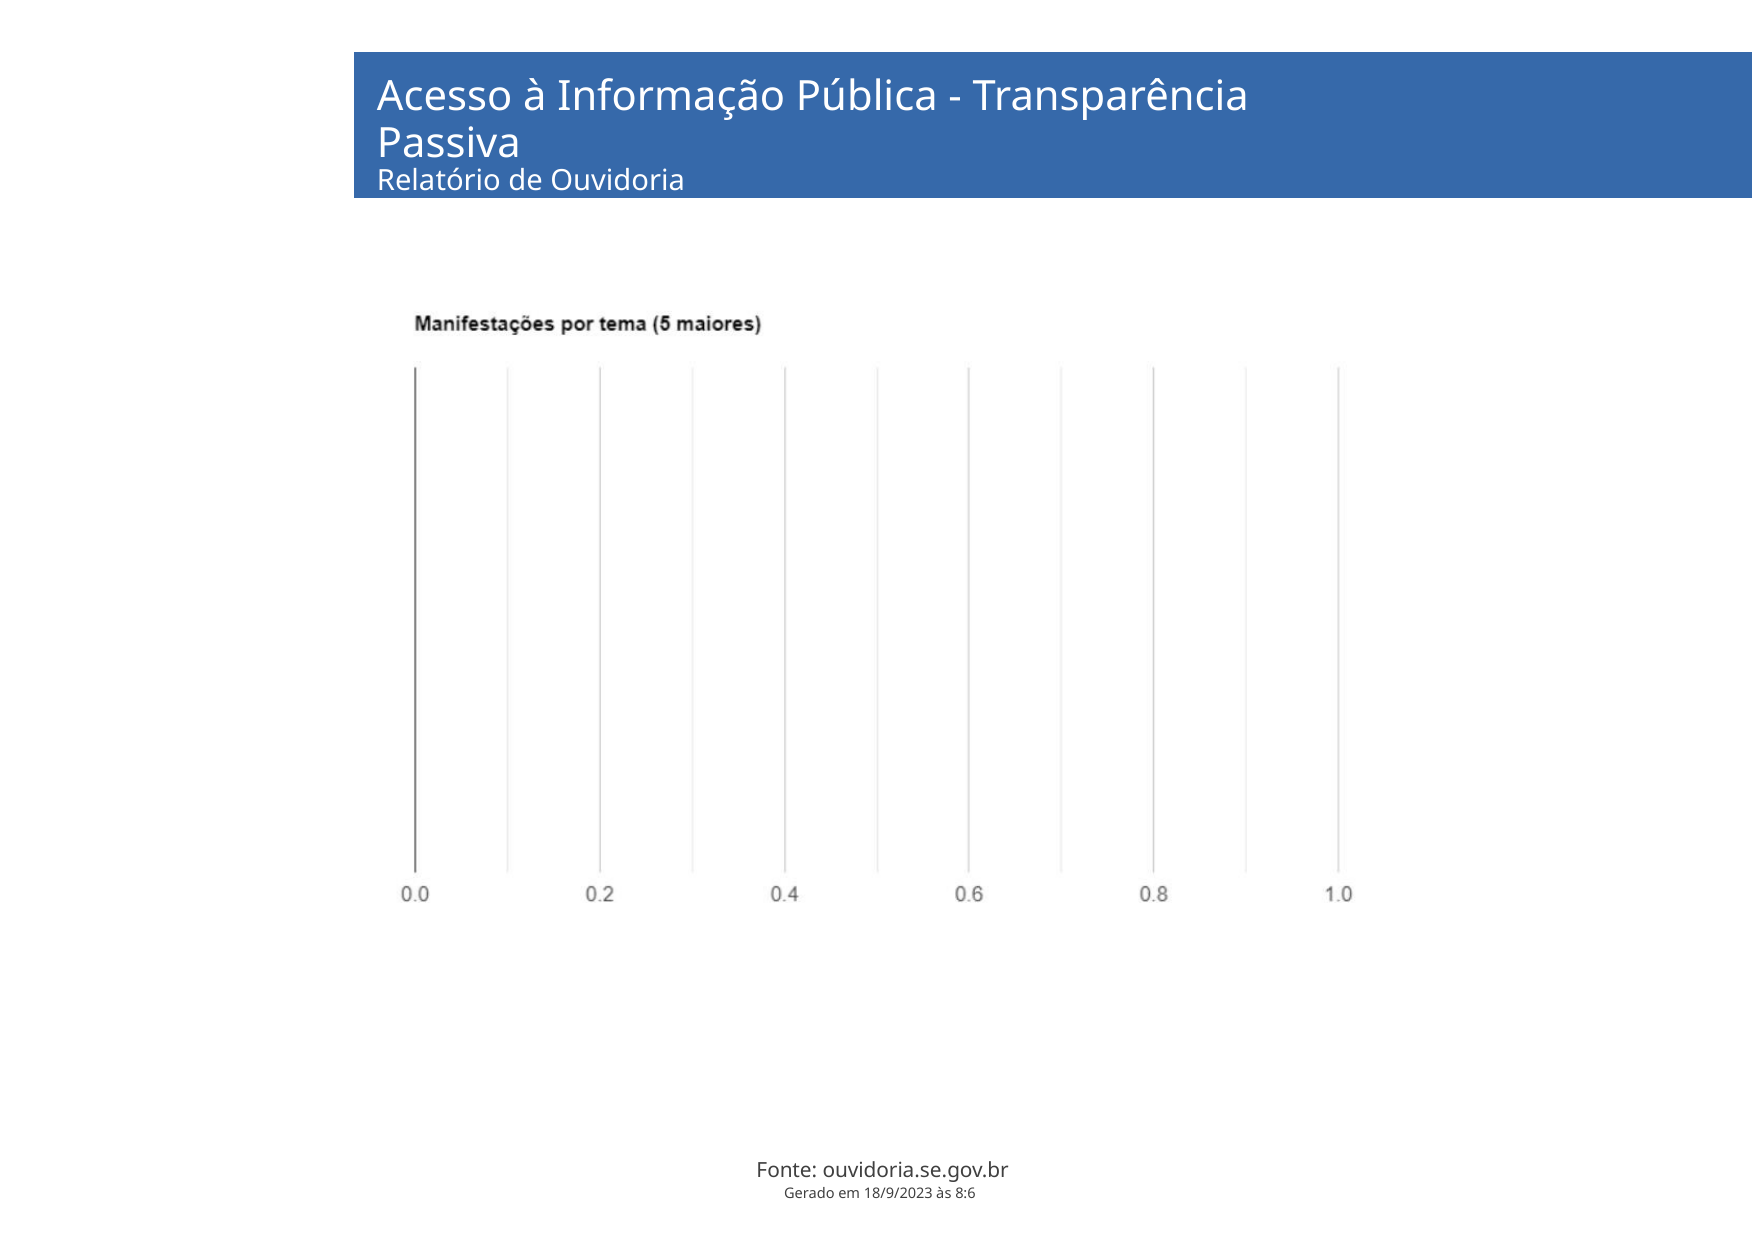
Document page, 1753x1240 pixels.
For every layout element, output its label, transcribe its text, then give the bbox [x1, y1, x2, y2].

text_box [354, 52, 1752, 198]
text_box Fonte: ouvidoria.se.gov.br [756, 1158, 1023, 1182]
text_box Acesso à Informação Pública - Transparência Passiva Relatório de Ouvidoria EMSETUR - Agosto a Agosto de 2023 [376, 72, 1403, 228]
text_box Gerado em 18/9/2023 às 8:6 [784, 1184, 995, 1202]
text_box [155, 211, 1599, 1028]
